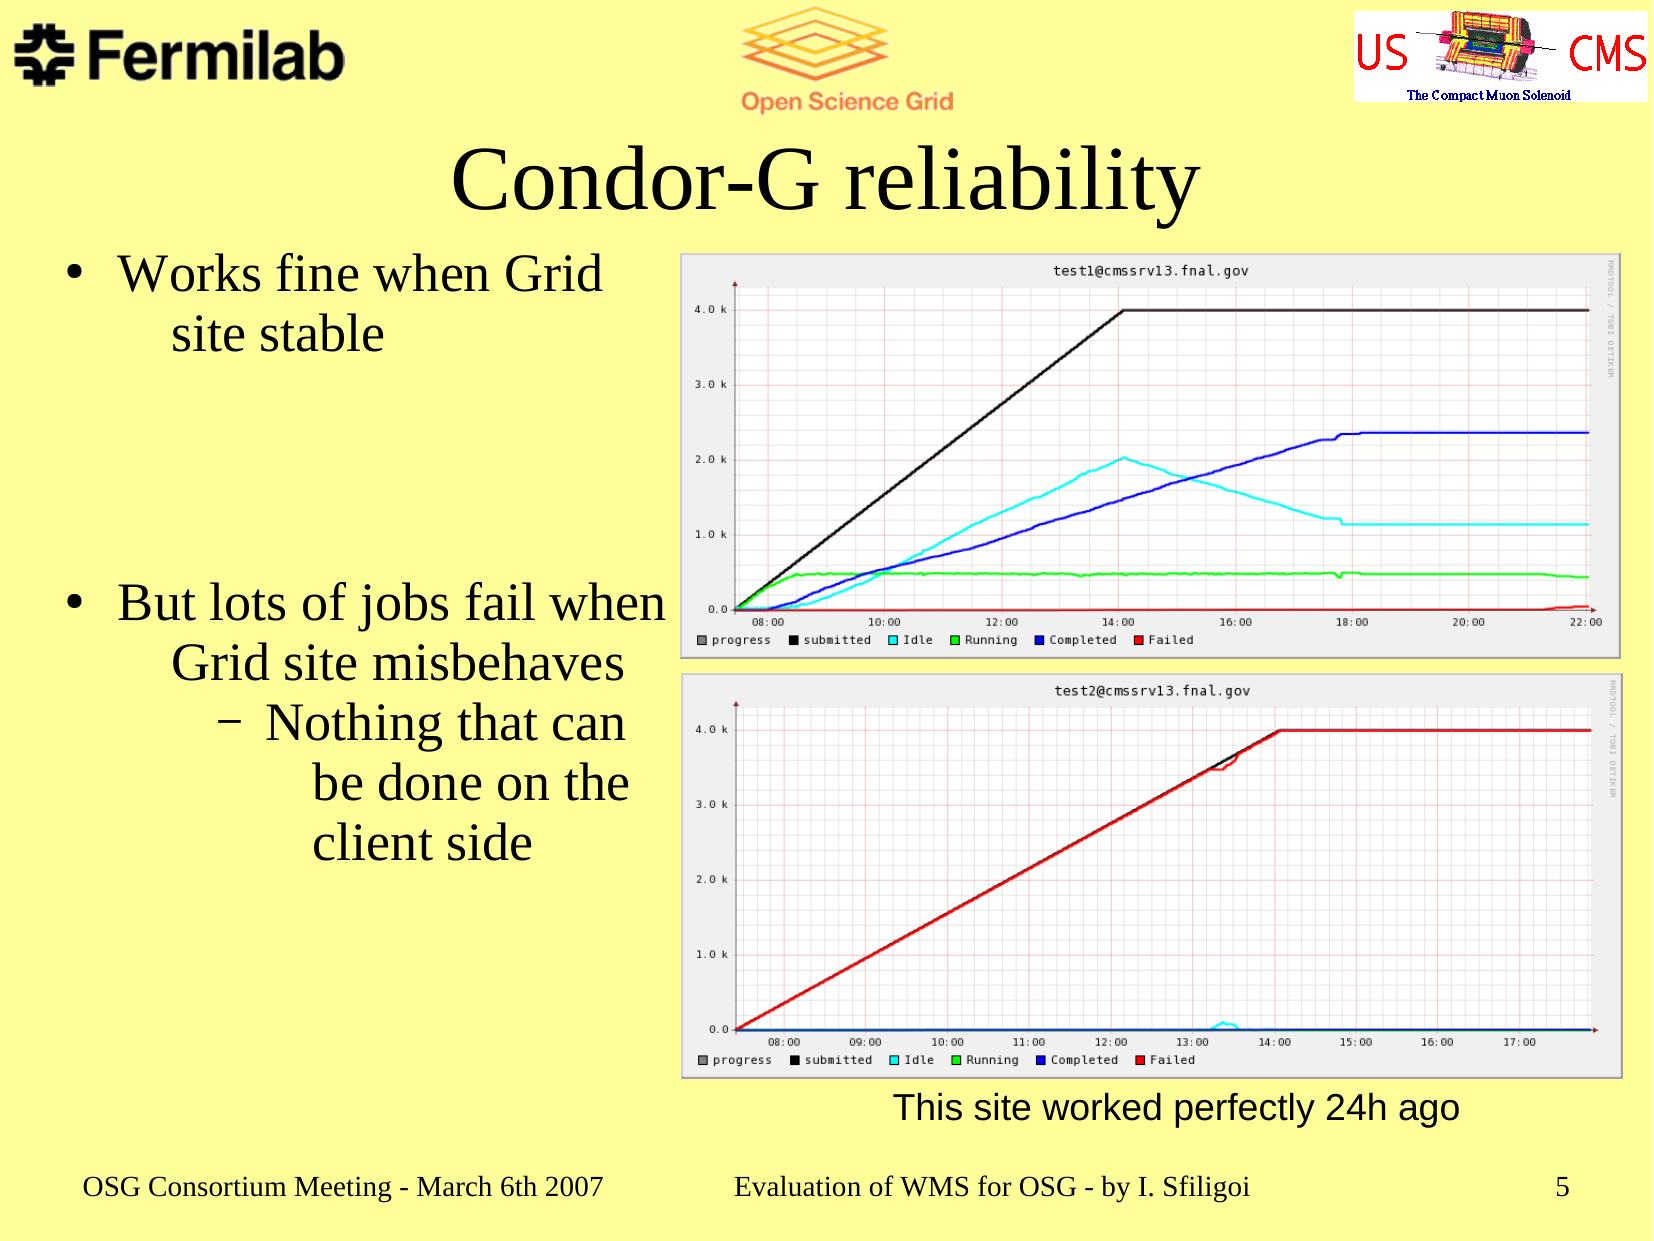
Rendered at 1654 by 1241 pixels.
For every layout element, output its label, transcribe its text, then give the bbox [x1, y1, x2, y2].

picture [680, 253, 1621, 659]
picture [681, 673, 1623, 1079]
text_box This site worked perfectly 24h ago [877, 1079, 1476, 1150]
title Condor-G reliability [82, 100, 1571, 257]
list Works fine when Grid site stable But lots of jobs fail when Grid site misbehaves Nothing that can be done on the client side [29, 243, 676, 1105]
picture [1354, 11, 1648, 102]
picture [14, 23, 345, 87]
picture [741, 5, 953, 100]
